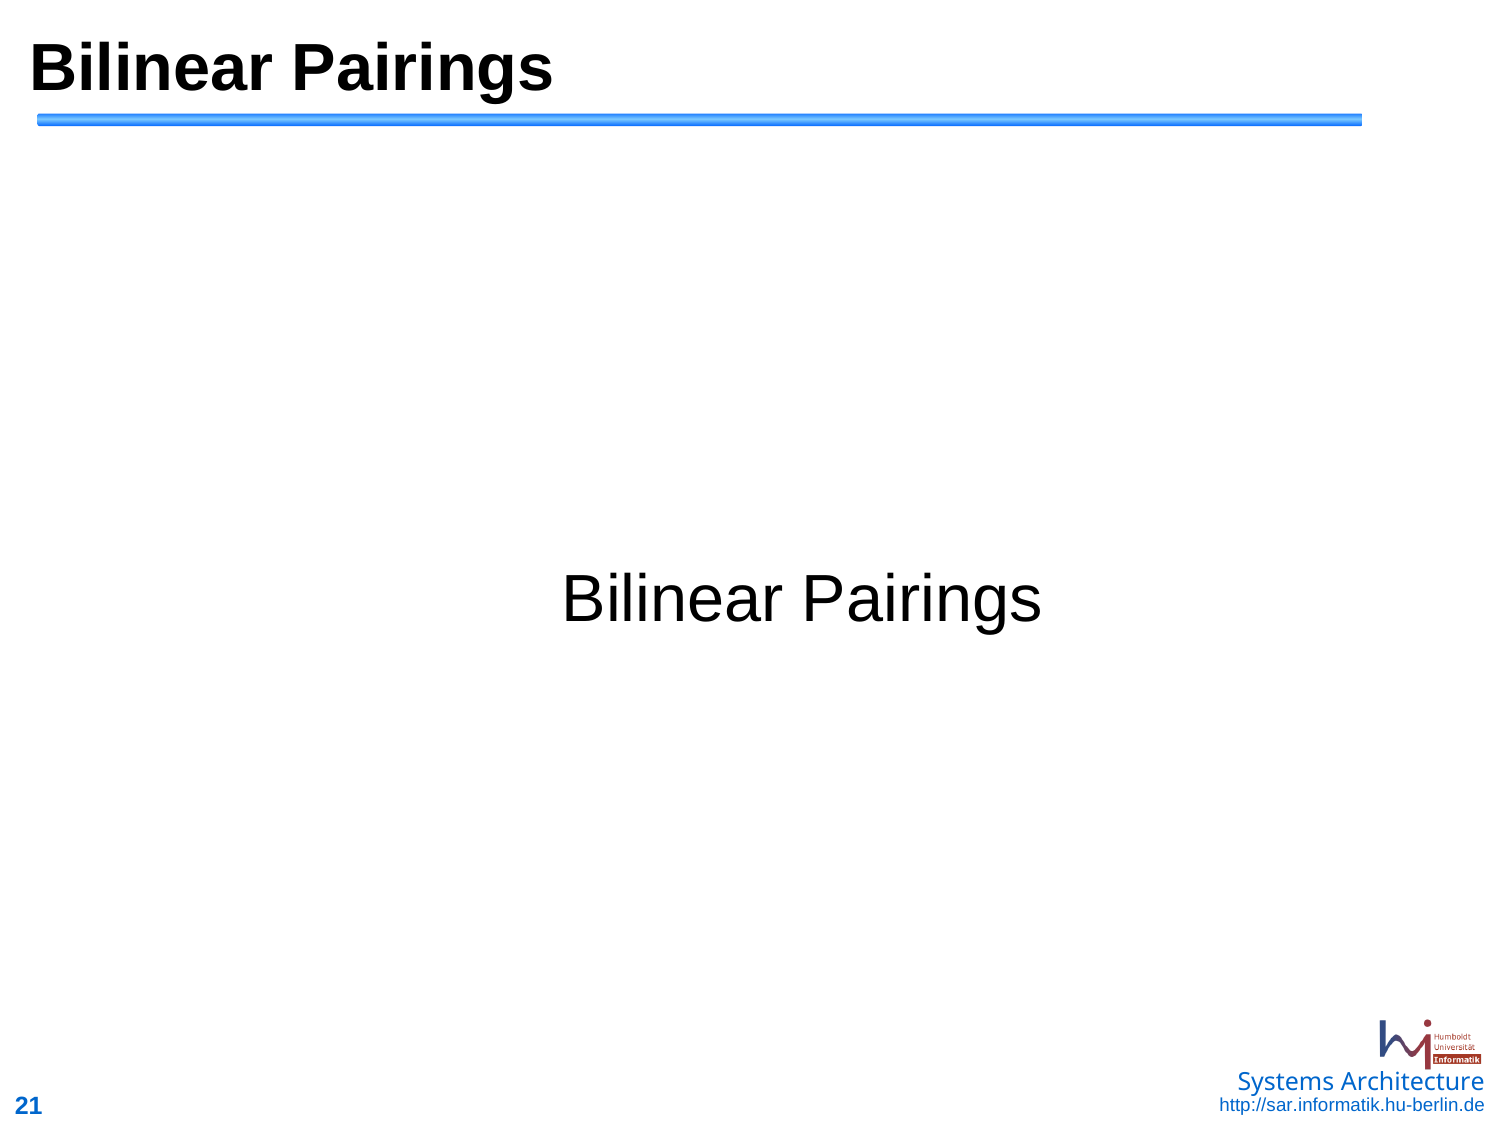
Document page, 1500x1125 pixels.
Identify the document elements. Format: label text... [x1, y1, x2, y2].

title Bilinear Pairings [29, 19, 1500, 115]
picture [1376, 1052, 1483, 1071]
subtitle Bilinear Pairings [29, 144, 1500, 1052]
